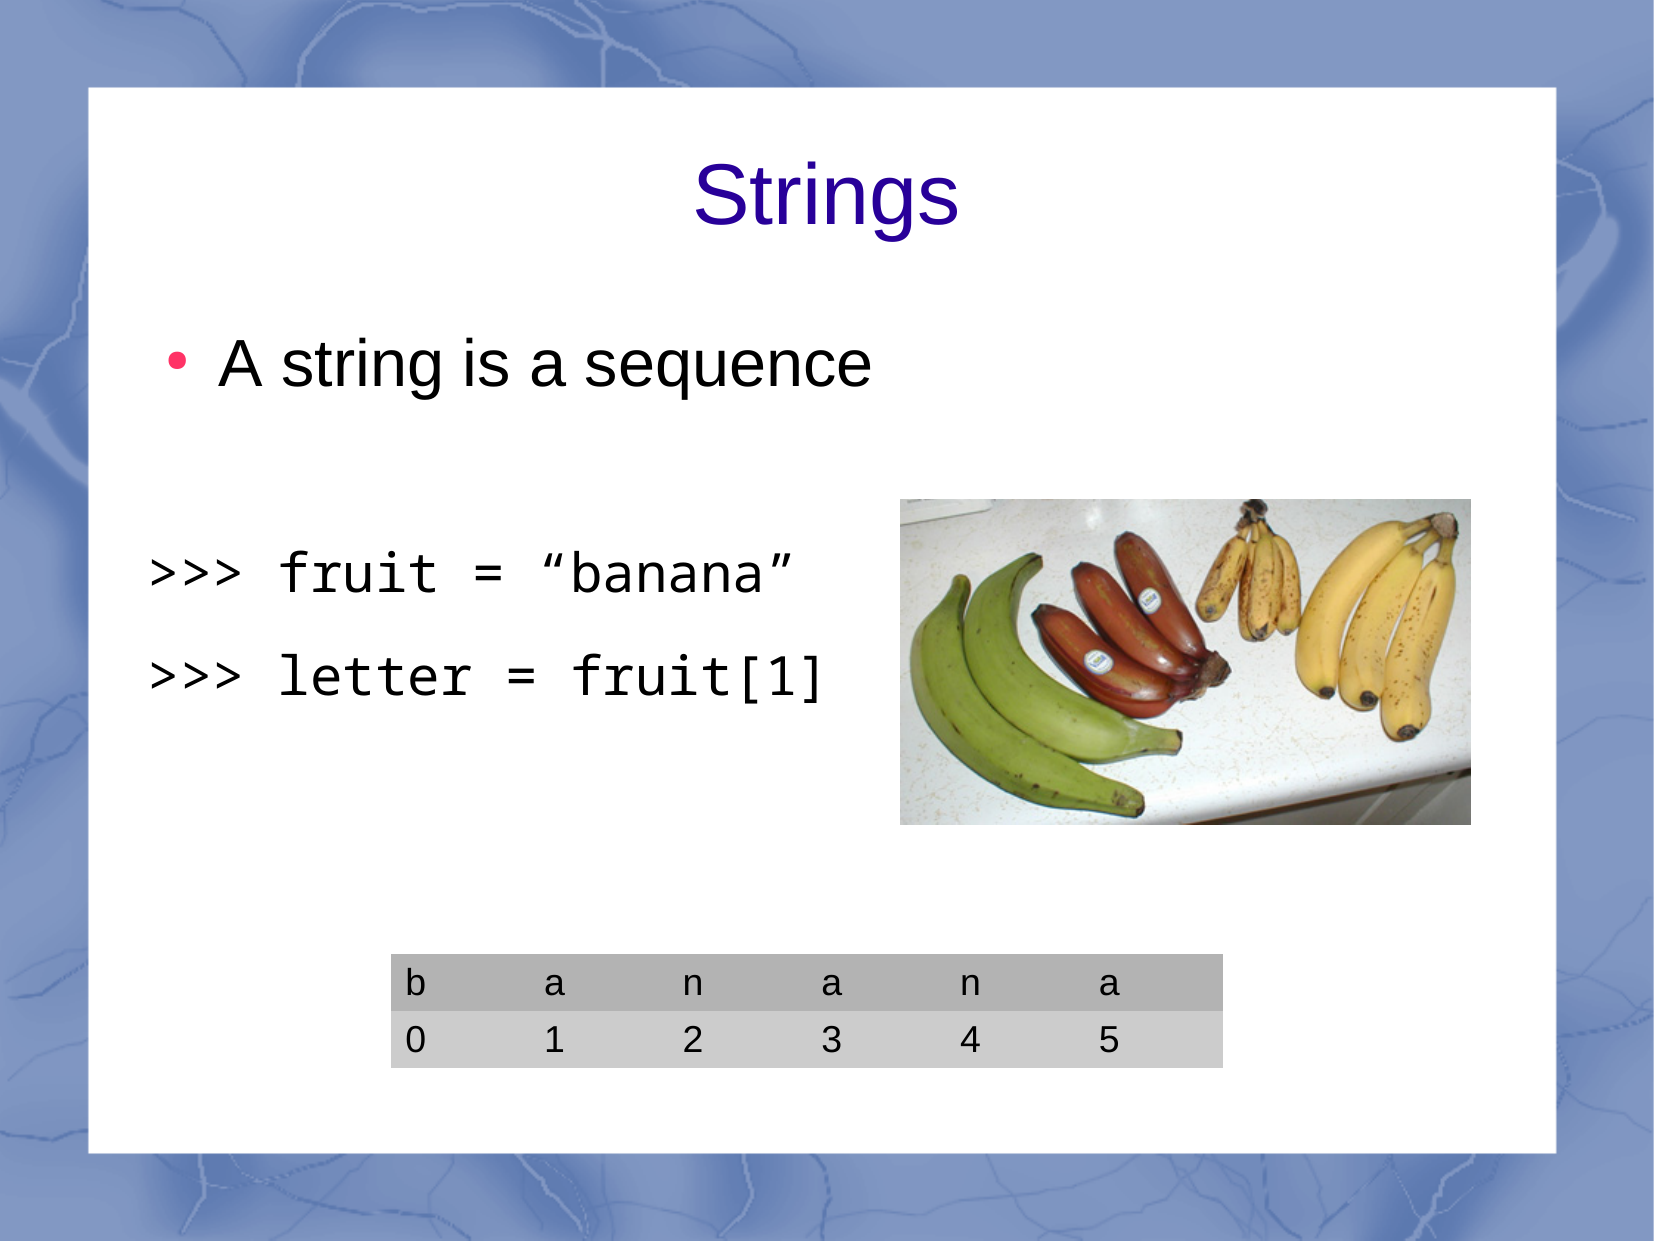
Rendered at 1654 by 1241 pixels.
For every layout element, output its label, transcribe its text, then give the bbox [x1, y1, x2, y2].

table_cell 1 [529, 1011, 668, 1068]
picture [0, 0, 1654, 1241]
table_header n [668, 954, 807, 1011]
table_header a [529, 954, 668, 1011]
table_cell 0 [391, 1011, 529, 1068]
table_header a [807, 954, 945, 1011]
table_header b [391, 954, 529, 1011]
title Strings [118, 90, 1536, 298]
table_cell 3 [807, 1011, 945, 1068]
list A string is a sequence >>> fruit = “banana” >>> letter = fruit[1] [147, 325, 1506, 1045]
table_cell 2 [668, 1011, 807, 1068]
table_cell 4 [945, 1011, 1084, 1068]
table_cell 5 [1084, 1011, 1223, 1068]
table_header a [1084, 954, 1223, 1011]
table_header n [945, 954, 1084, 1011]
